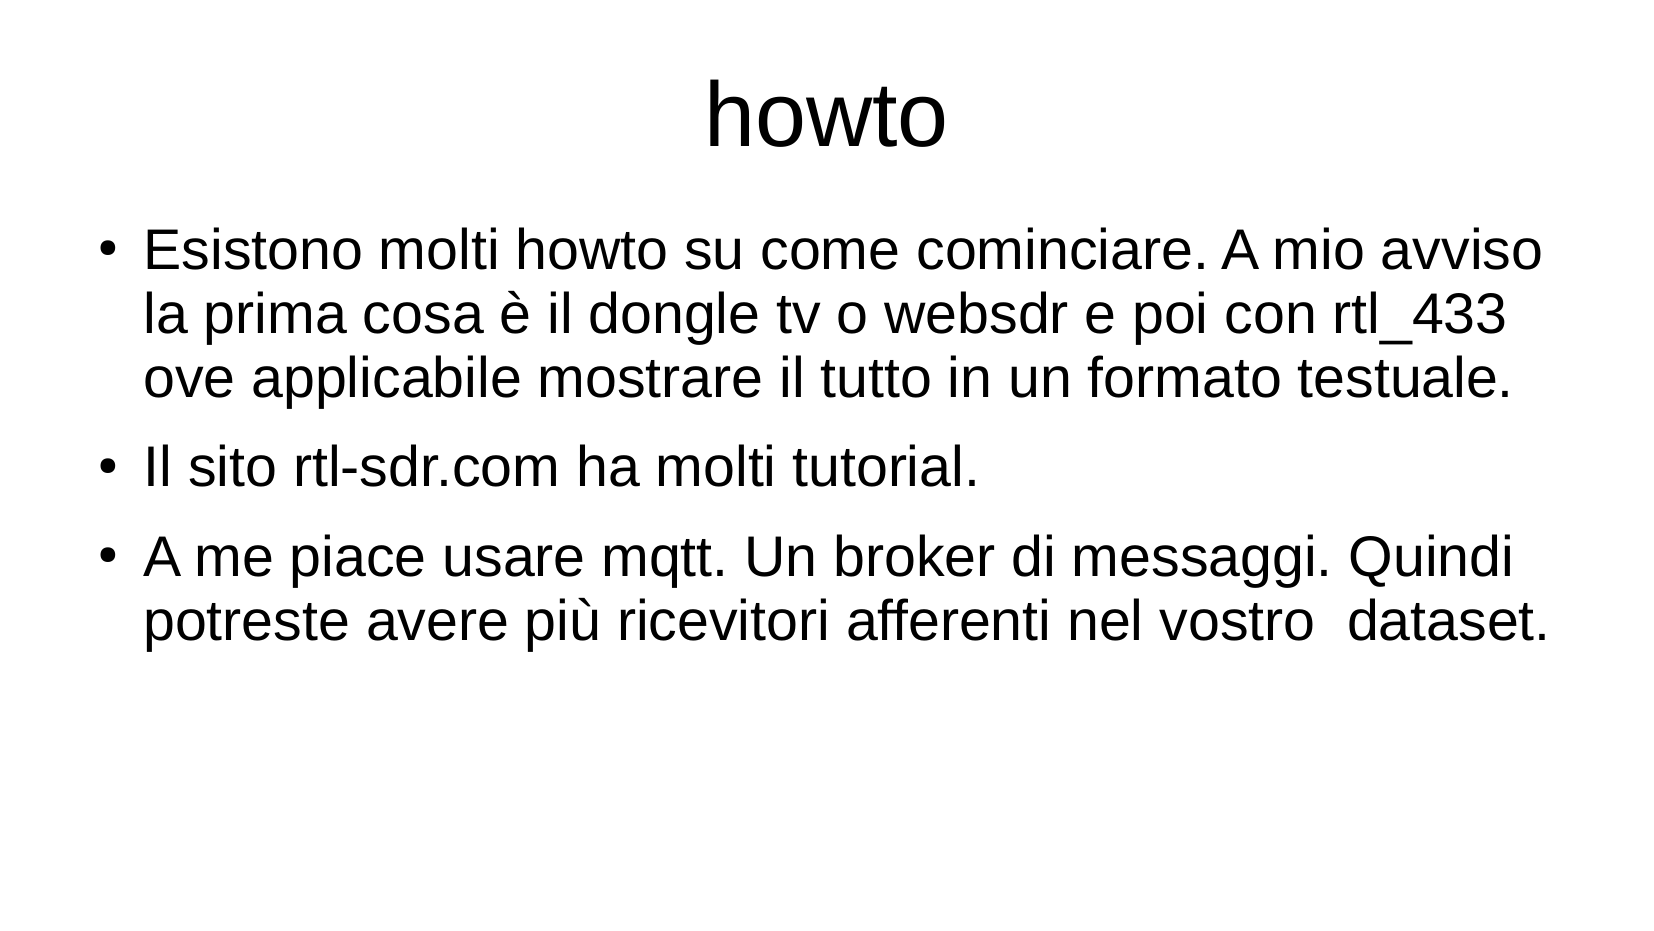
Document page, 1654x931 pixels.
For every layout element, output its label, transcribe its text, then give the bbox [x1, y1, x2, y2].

list Esistono molti howto su come cominciare. A mio avviso la prima cosa è il dongle tv o websdr e poi con rtl_433 ove applicabile mostrare il tutto in un formato testuale. Il sito rtl-sdr.com ha molti tutorial. A me piace usare mqtt. Un broker di messaggi. Quindi potreste avere più ricevitori afferenti nel vostro dataset. [82, 217, 1571, 758]
title howto [82, 37, 1571, 193]
